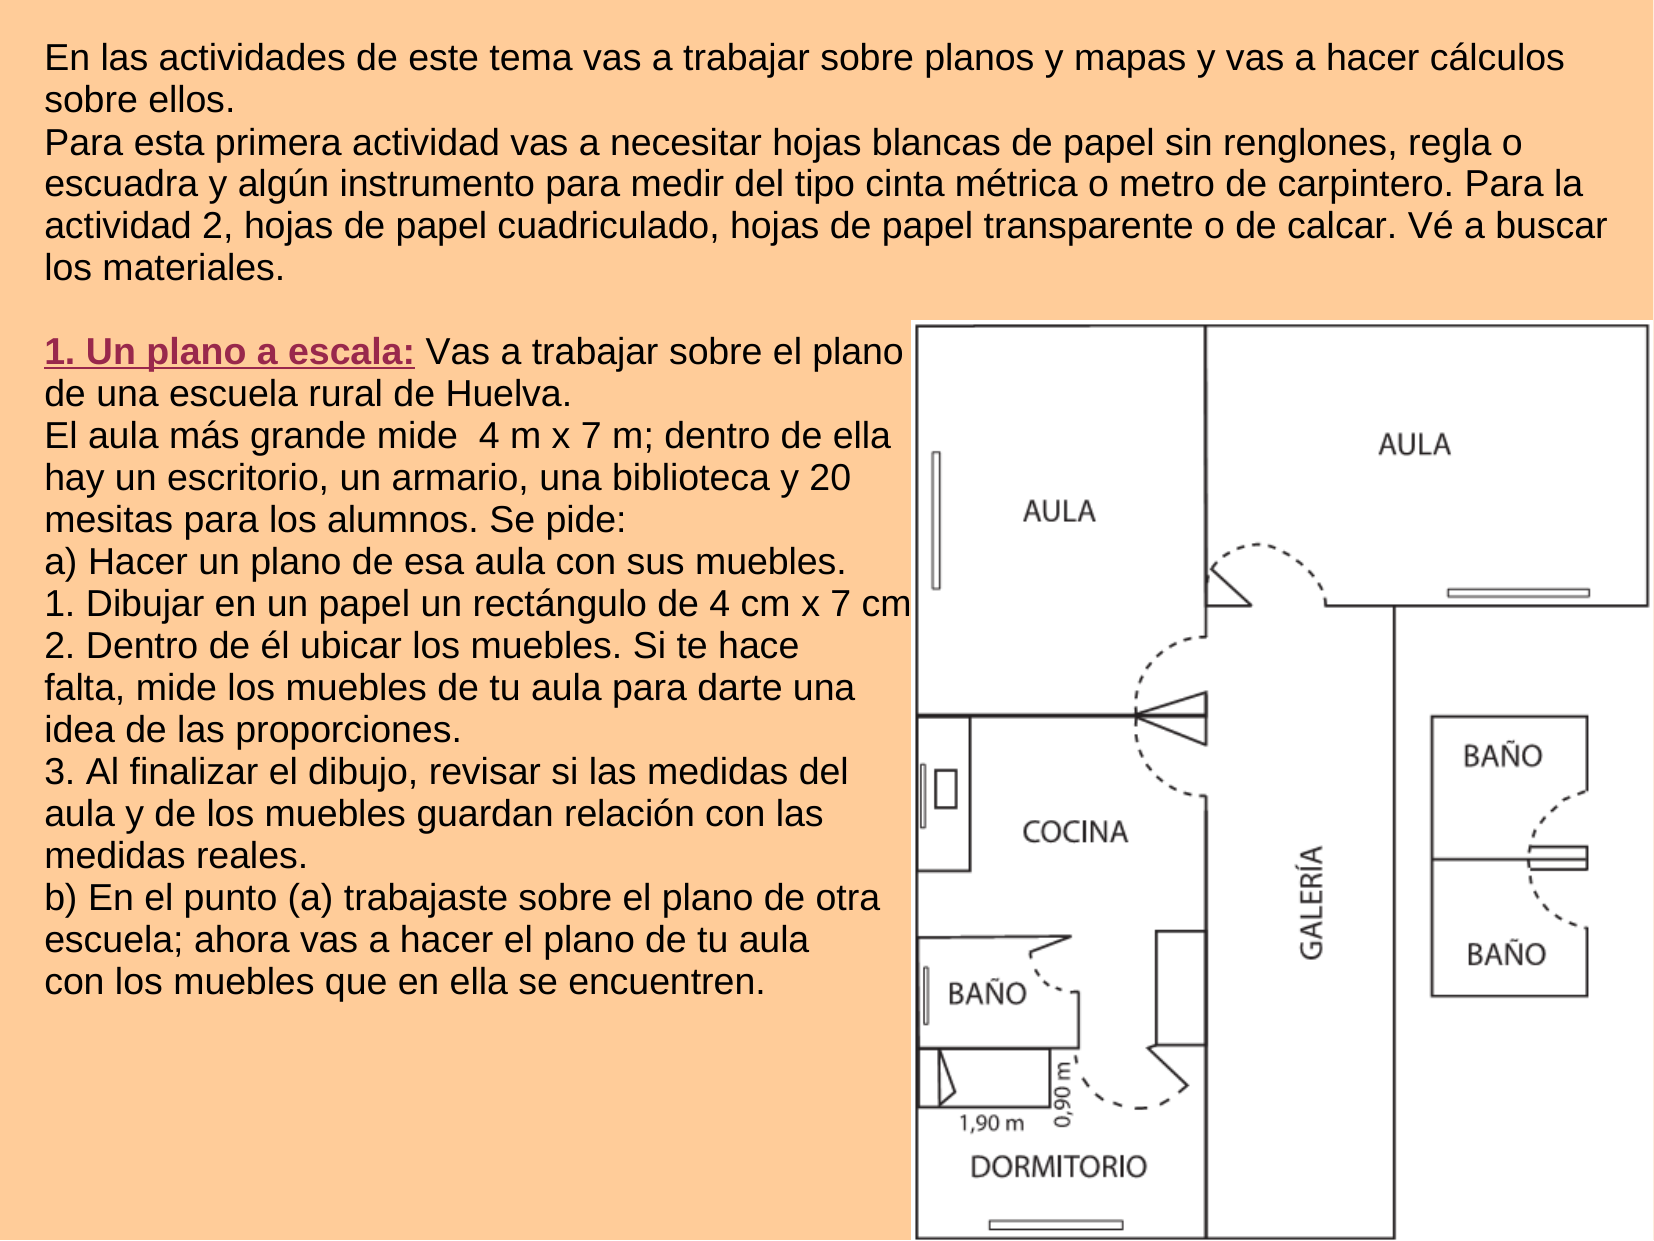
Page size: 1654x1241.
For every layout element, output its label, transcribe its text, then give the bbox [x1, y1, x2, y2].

picture [911, 320, 1653, 1241]
text_box En las actividades de este tema vas a trabajar sobre planos y mapas y vas a hacer cálculos sobre ellos. Para esta primera actividad vas a necesitar hojas blancas de papel sin renglones, regla o escuadra y algún instrumento para medir del tipo cinta métrica o metro de carpintero. Para la actividad 2, hojas de papel cuadriculado, hojas de papel transparente o de calcar. Vé a buscar los materiales. 1. Un plano a escala: Vas a trabajar sobre el plano de una escuela rural de Huelva. El aula más grande mide 4 m x 7 m; dentro de ella hay un escritorio, un armario, una biblioteca y 20 mesitas para los alumnos. Se pide: a) Hacer un plano de esa aula con sus muebles. 1. Dibujar en un papel un rectángulo de 4 cm x 7 cm. 2. Dentro de él ubicar los muebles. Si te hace falta, mide los muebles de tu aula para darte una idea de las proporciones. 3. Al finalizar el dibujo, revisar si las medidas del aula y de los muebles guardan relación con las medidas reales. b) En el punto (a) trabajaste sobre el plano de otra escuela; ahora vas a hacer el plano de tu aula con los muebles que en ella se encuentren. [29, 29, 1625, 1013]
